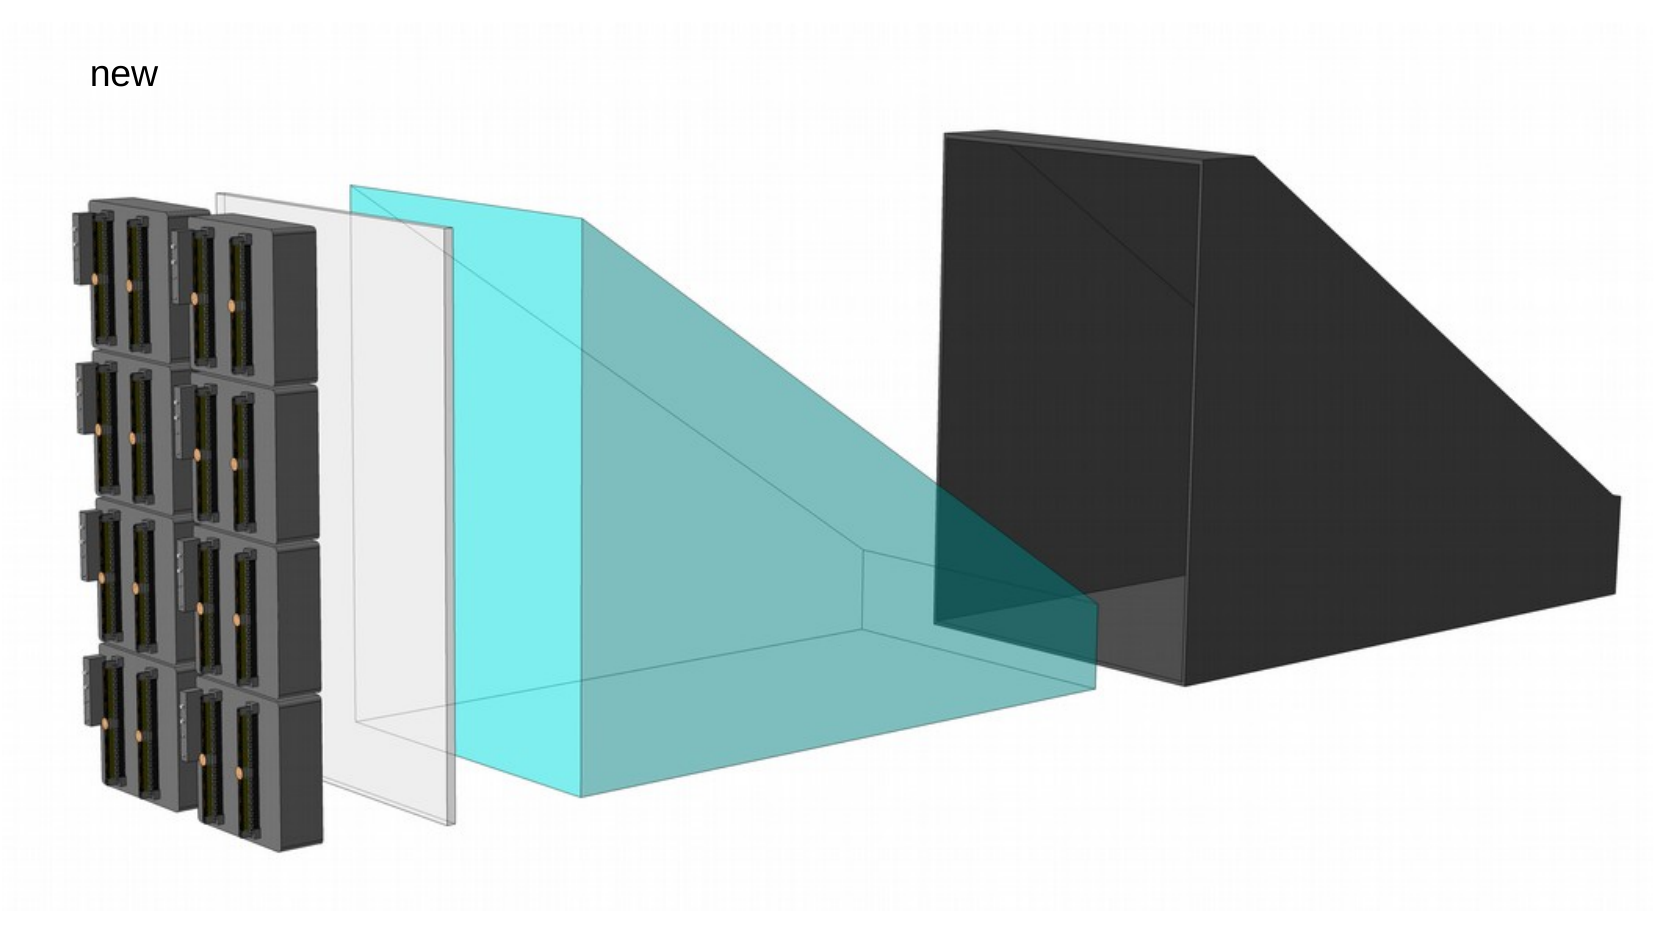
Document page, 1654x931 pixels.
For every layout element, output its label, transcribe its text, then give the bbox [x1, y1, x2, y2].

text_box new [75, 45, 174, 102]
picture [2, 22, 1654, 911]
